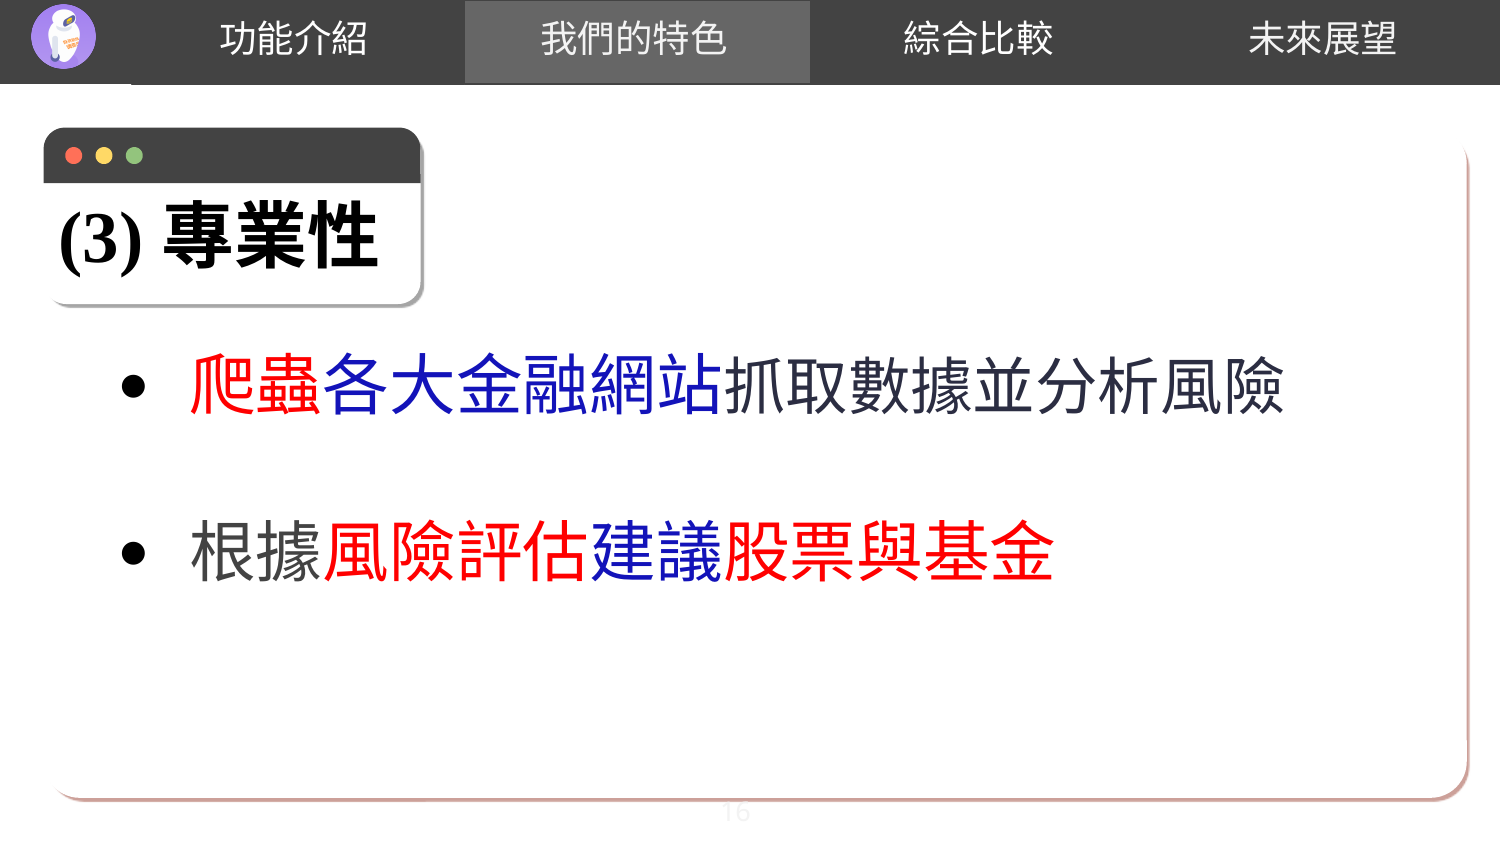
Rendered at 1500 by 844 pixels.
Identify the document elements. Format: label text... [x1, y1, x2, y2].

text_box 我們的特色 [464, 0, 810, 84]
text_box 功能介紹 [131, 0, 464, 84]
text_box (3)專業性 [43, 182, 421, 305]
text_box 綜合比較 [810, 0, 1153, 84]
picture [31, 4, 96, 69]
text_box [0, 0, 131, 84]
text_box 爬蟲各大金融網站抓取數據並分析風險 根據風險評估建議股票與基金 [92, 323, 1408, 767]
text_box 未來展望 [1153, 0, 1500, 84]
text_box 16 [705, 779, 796, 844]
text_box [43, 127, 1467, 798]
